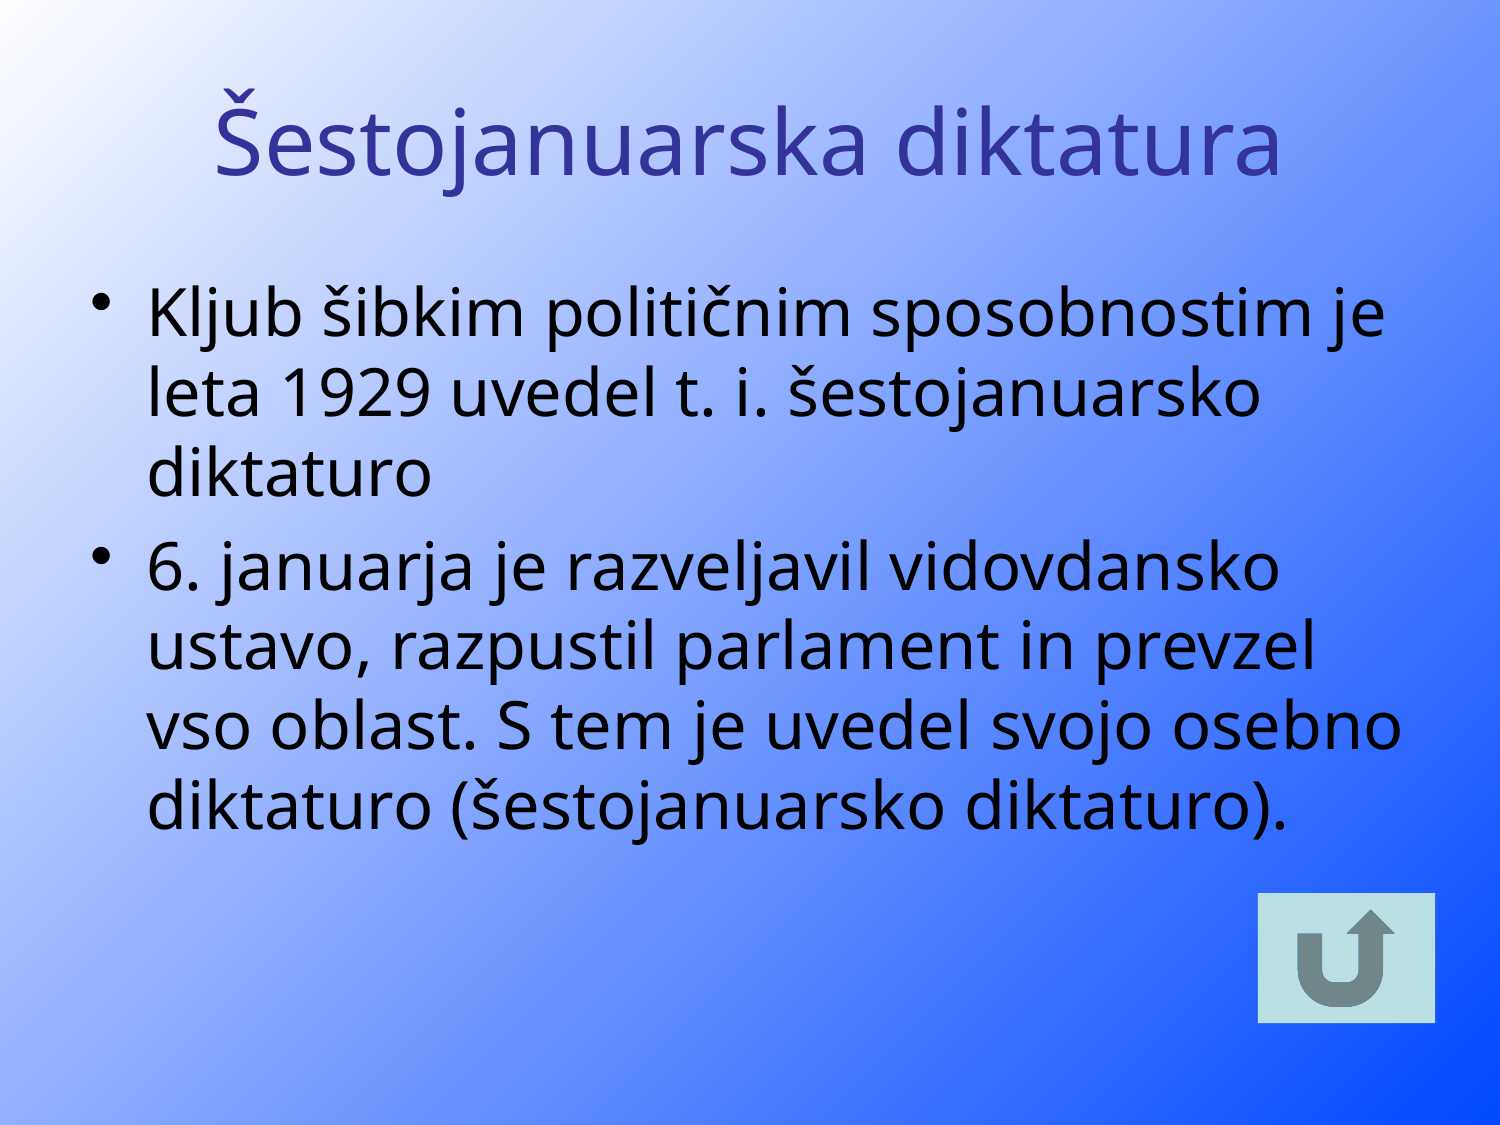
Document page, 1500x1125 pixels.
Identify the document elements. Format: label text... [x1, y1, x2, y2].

text_box [1257, 893, 1436, 1024]
list Kljub šibkim političnim sposobnostim je leta 1929 uvedel t. i. šestojanuarsko diktaturo 6. januarja je razveljavil vidovdansko ustavo, razpustil parlament in prevzel vso oblast. S tem je uvedel svojo osebno diktaturo (šestojanuarsko diktaturo). [75, 262, 1425, 1005]
title Šestojanuarska diktatura [75, 45, 1425, 233]
